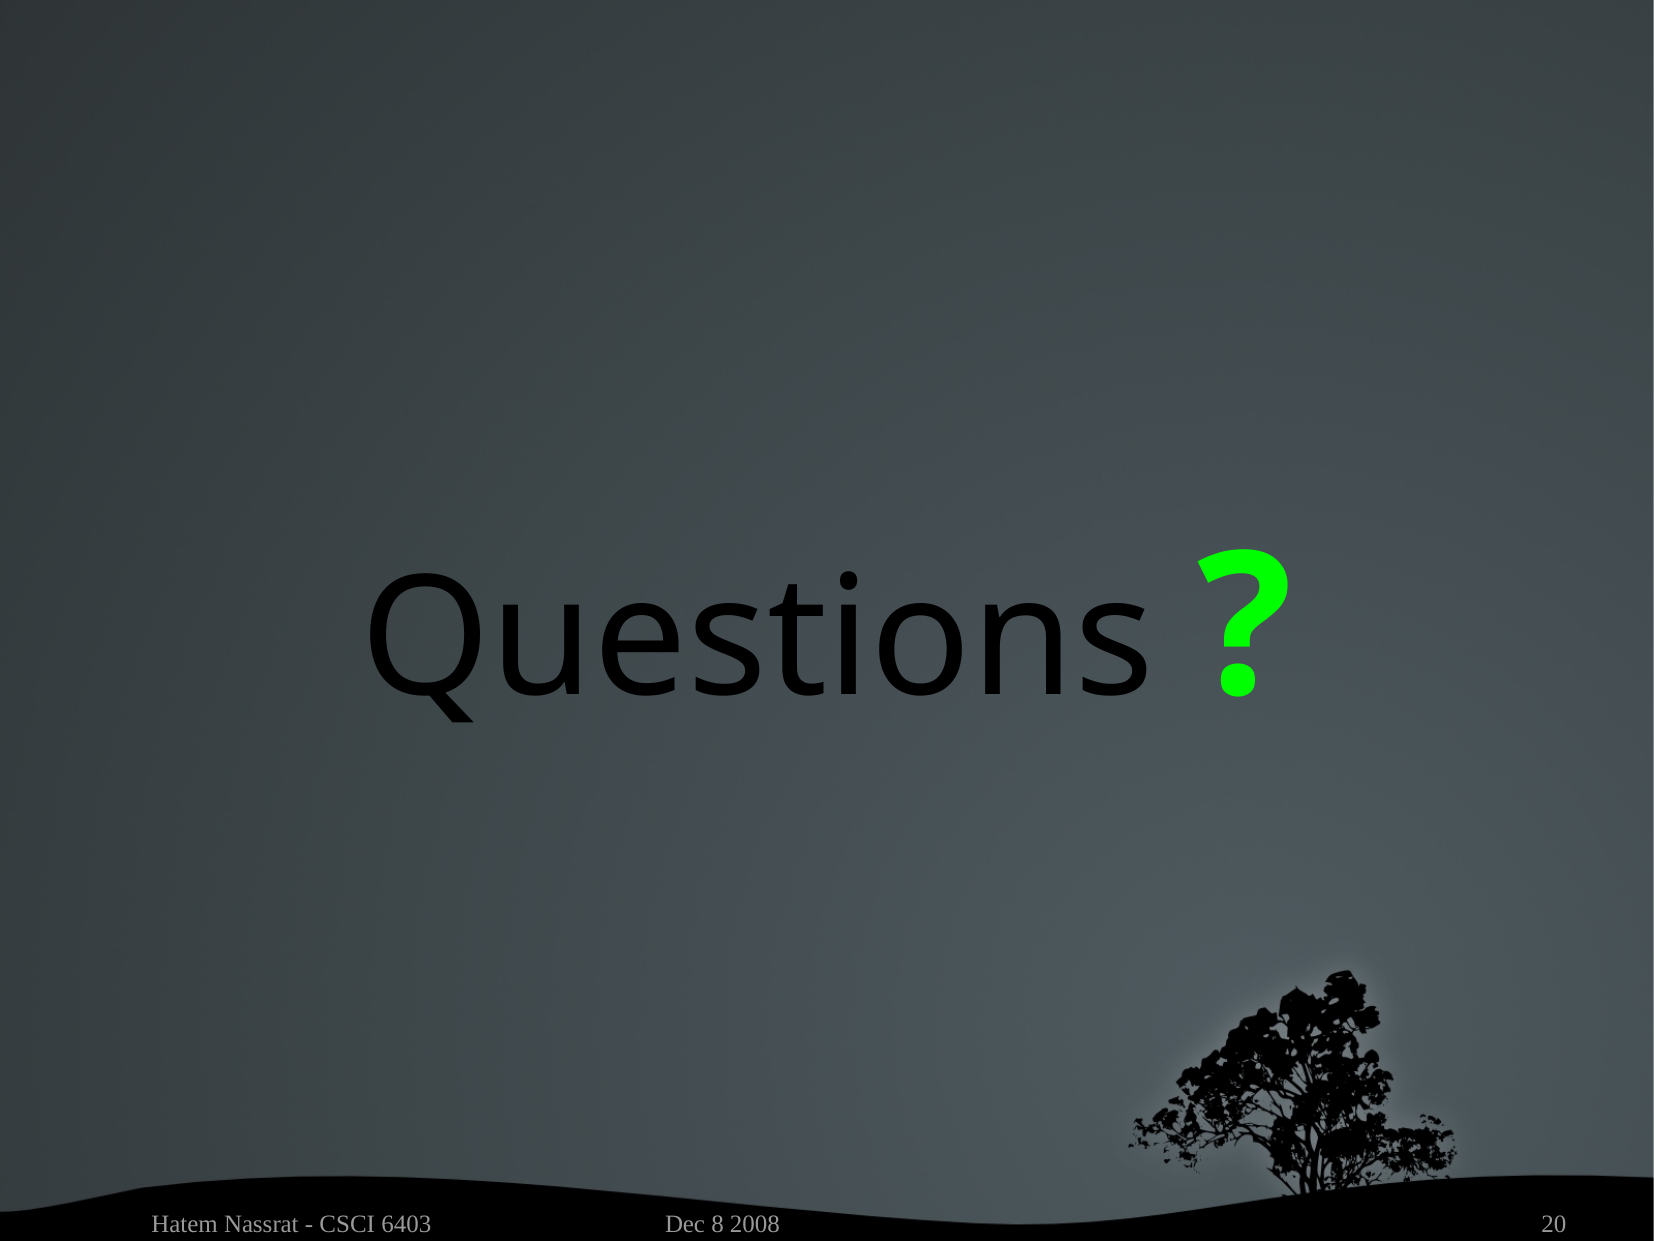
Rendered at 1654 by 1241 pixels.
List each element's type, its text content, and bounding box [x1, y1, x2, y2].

subtitle Questions ? [82, 214, 1571, 1019]
picture [0, 0, 1654, 1241]
